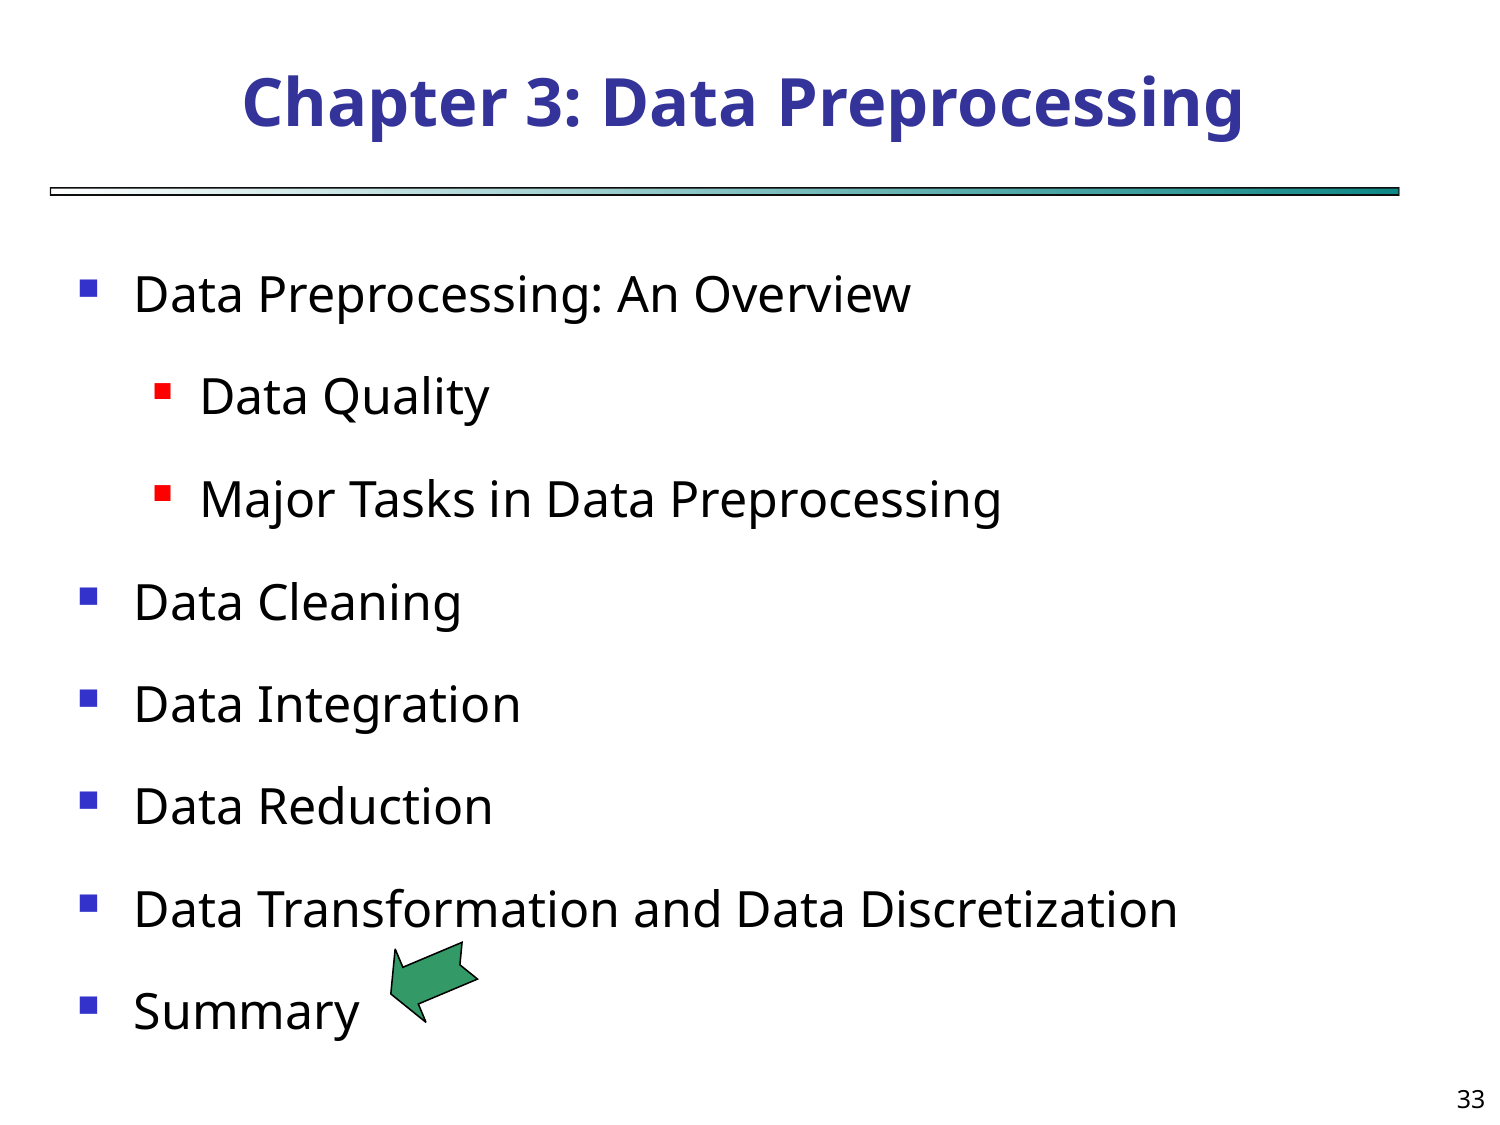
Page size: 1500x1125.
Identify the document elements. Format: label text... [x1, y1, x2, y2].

text_box [390, 942, 478, 1023]
text_box <number> [1187, 1062, 1500, 1125]
title Chapter 3: Data Preprocessing [24, 49, 1463, 150]
list Data Preprocessing: An Overview Data Quality Major Tasks in Data Preprocessing Data Cleaning Data Integration Data Reduction Data Transformation and Data Discretization Summary [62, 224, 1413, 1063]
